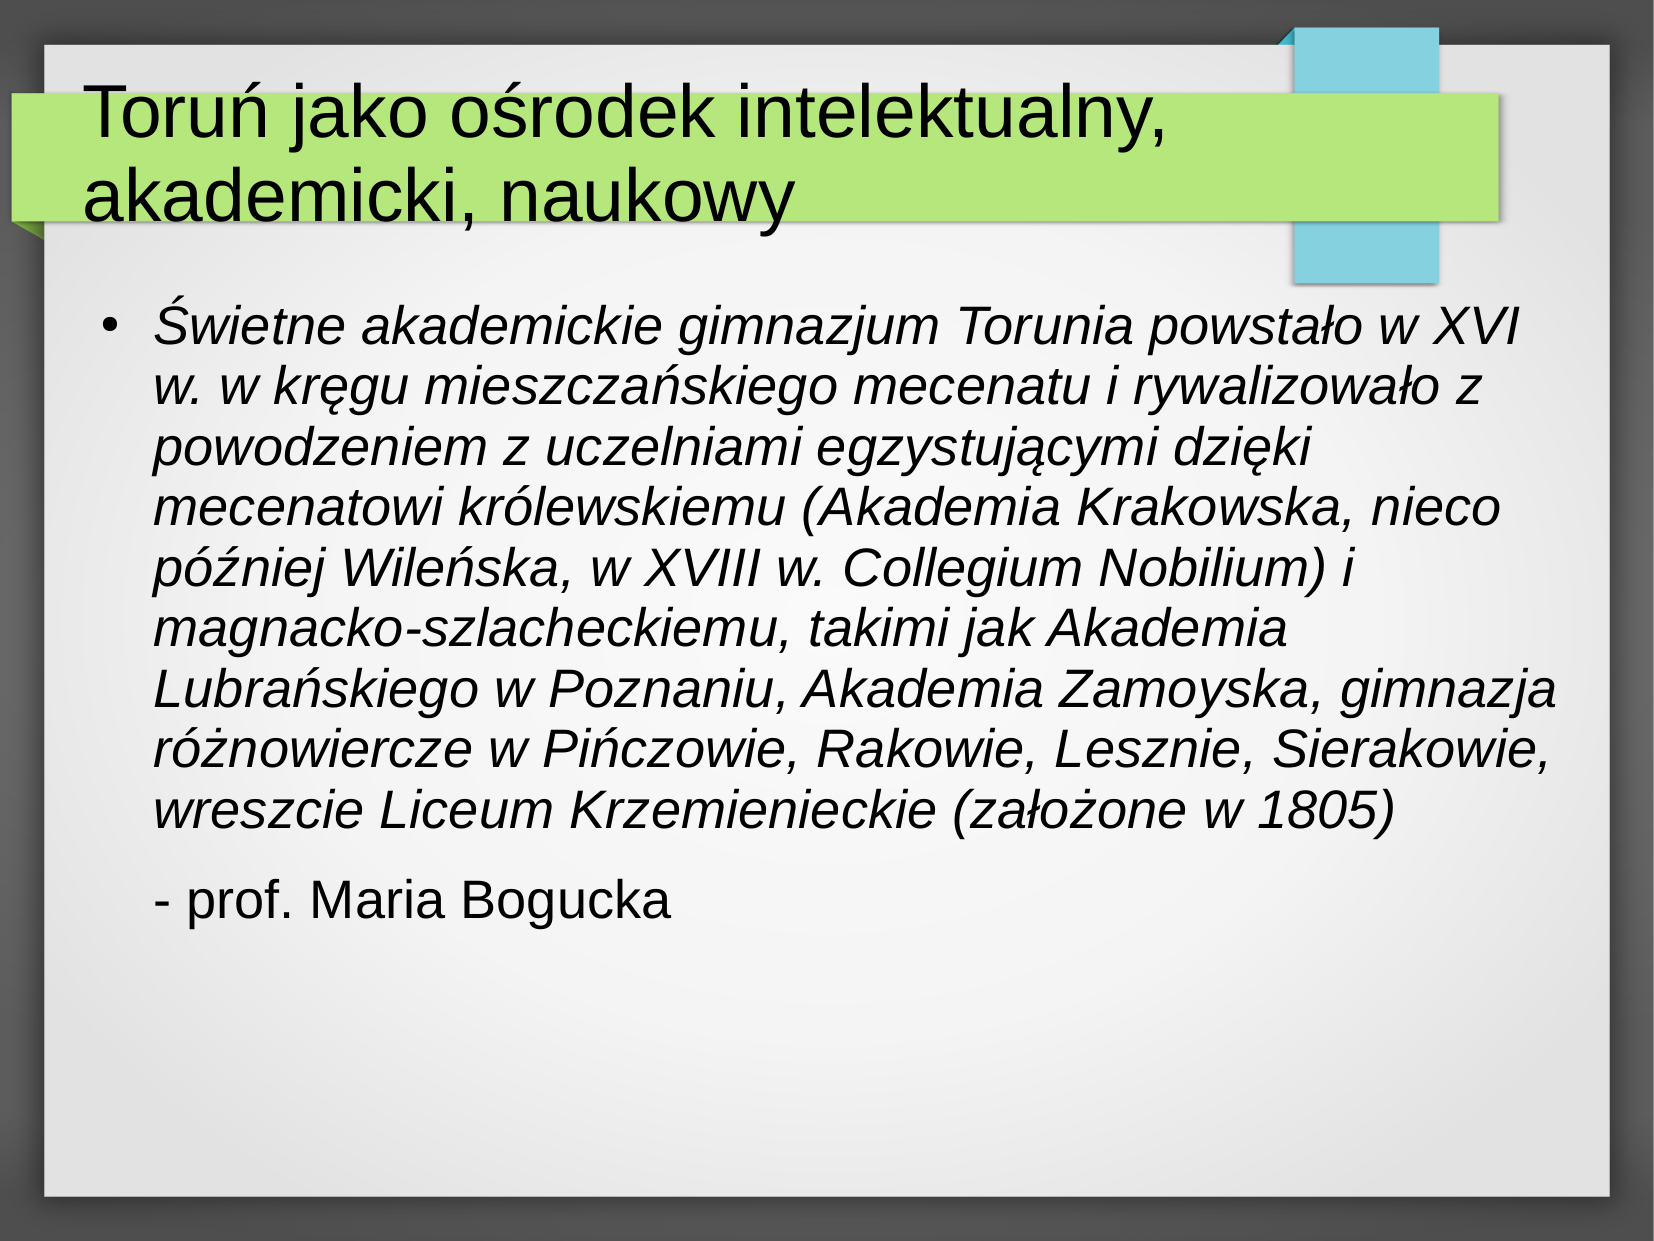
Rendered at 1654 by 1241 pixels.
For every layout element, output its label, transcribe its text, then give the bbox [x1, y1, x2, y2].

picture [0, 0, 1654, 1241]
list Świetne akademickie gimnazjum Torunia powstało w XVI w. w kręgu mieszczańskiego mecenatu i rywalizowało z powodzeniem z uczelniami egzystującymi dzięki mecenatowi królewskiemu (Akademia Krakowska, nieco później Wileńska, w XVIII w. Collegium Nobilium) i magnacko-szlacheckiemu, takimi jak Akademia Lubrańskiego w Poznaniu, Akademia Zamoyska, gimnazja różnowiercze w Pińczowie, Rakowie, Lesznie, Sierakowie, wreszcie Liceum Krzemienieckie (założone w 1805) - prof. Maria Bogucka [82, 295, 1571, 1015]
title Toruń jako ośrodek intelektualny, akademicki, naukowy [82, 69, 1264, 238]
